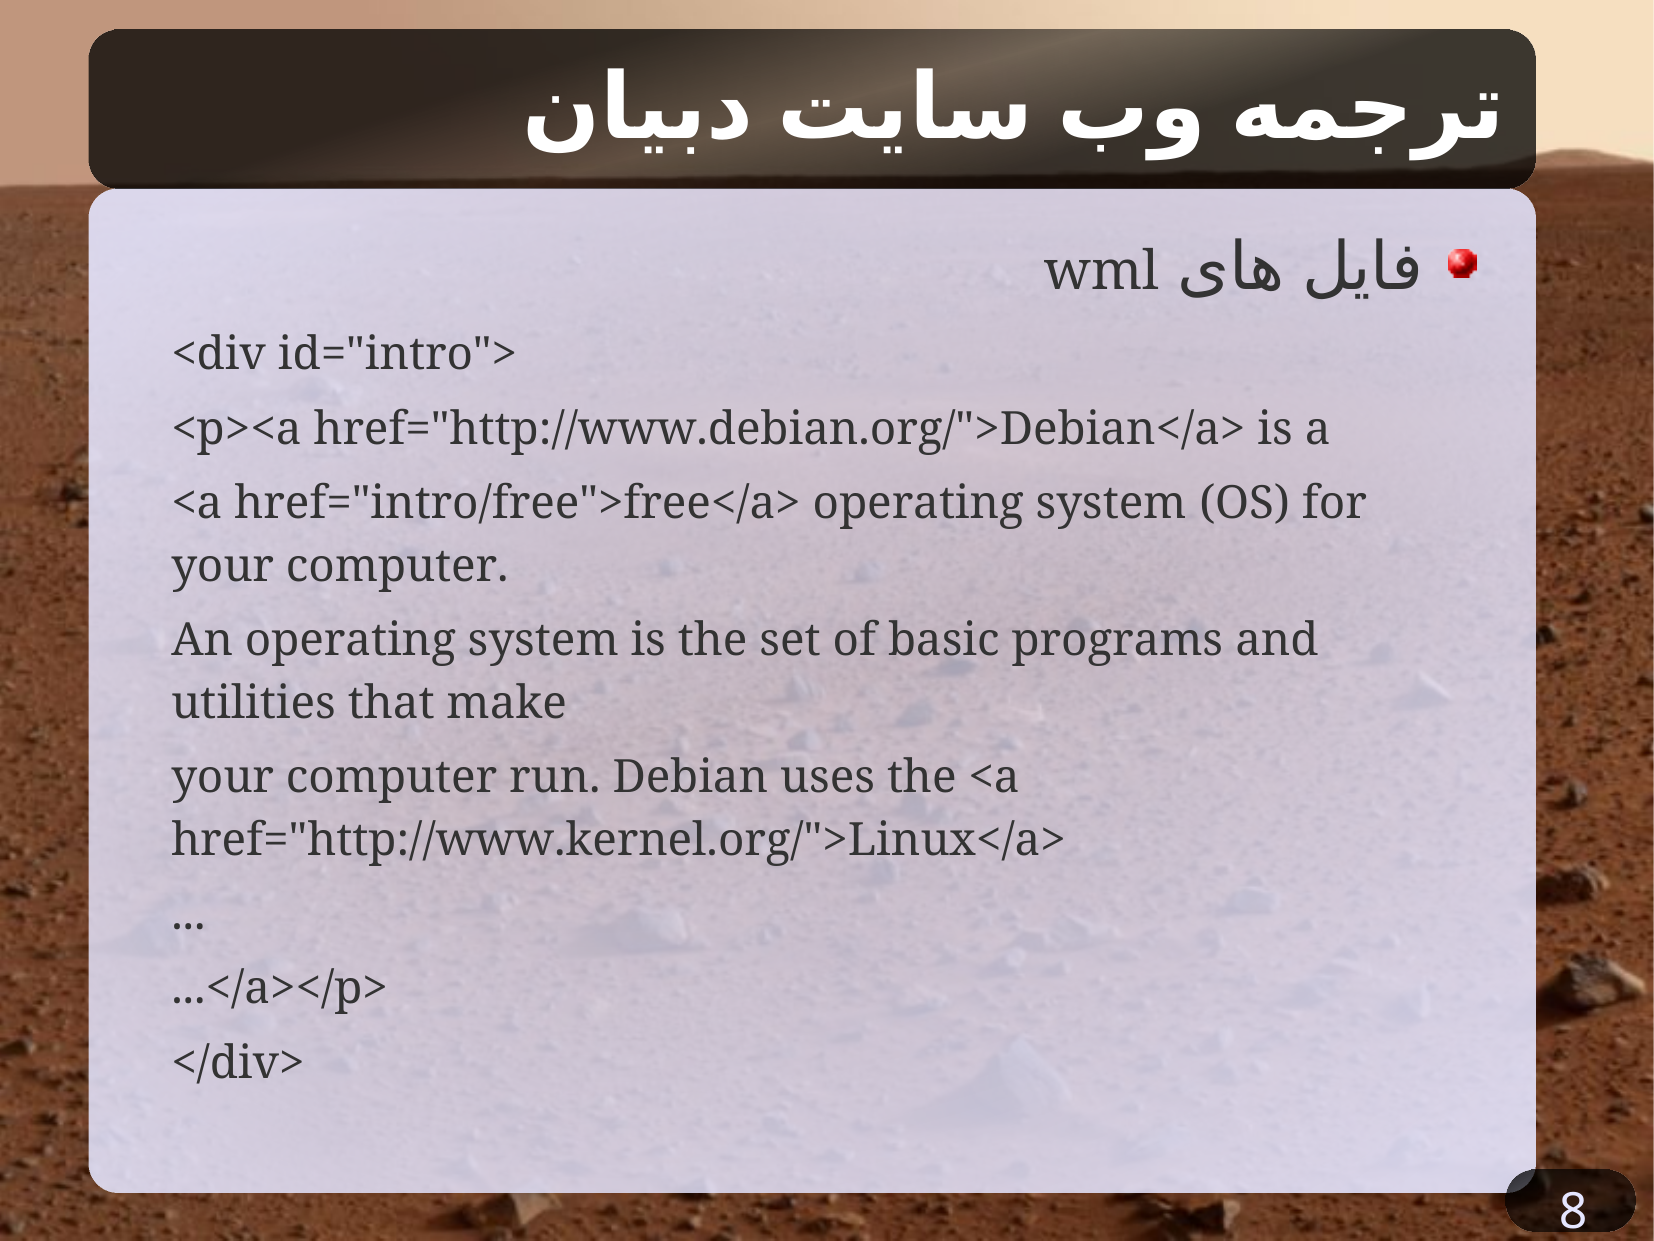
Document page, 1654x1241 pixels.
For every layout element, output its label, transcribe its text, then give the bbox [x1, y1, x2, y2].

list فایل های wml <div id="intro"> <p><a href="http://www.debian.org/">Debian</a> is a <a href="intro/free">free</a> operating system (OS) for your computer. An operating system is the set of basic programs and utilities that make your computer run. Debian uses the <a href="http://www.kernel.org/">Linux</a> ... ...</a></p> </div> [118, 218, 1477, 1164]
title ترجمه وب سایت دبیان [118, 29, 1506, 178]
picture [0, 0, 1654, 1241]
